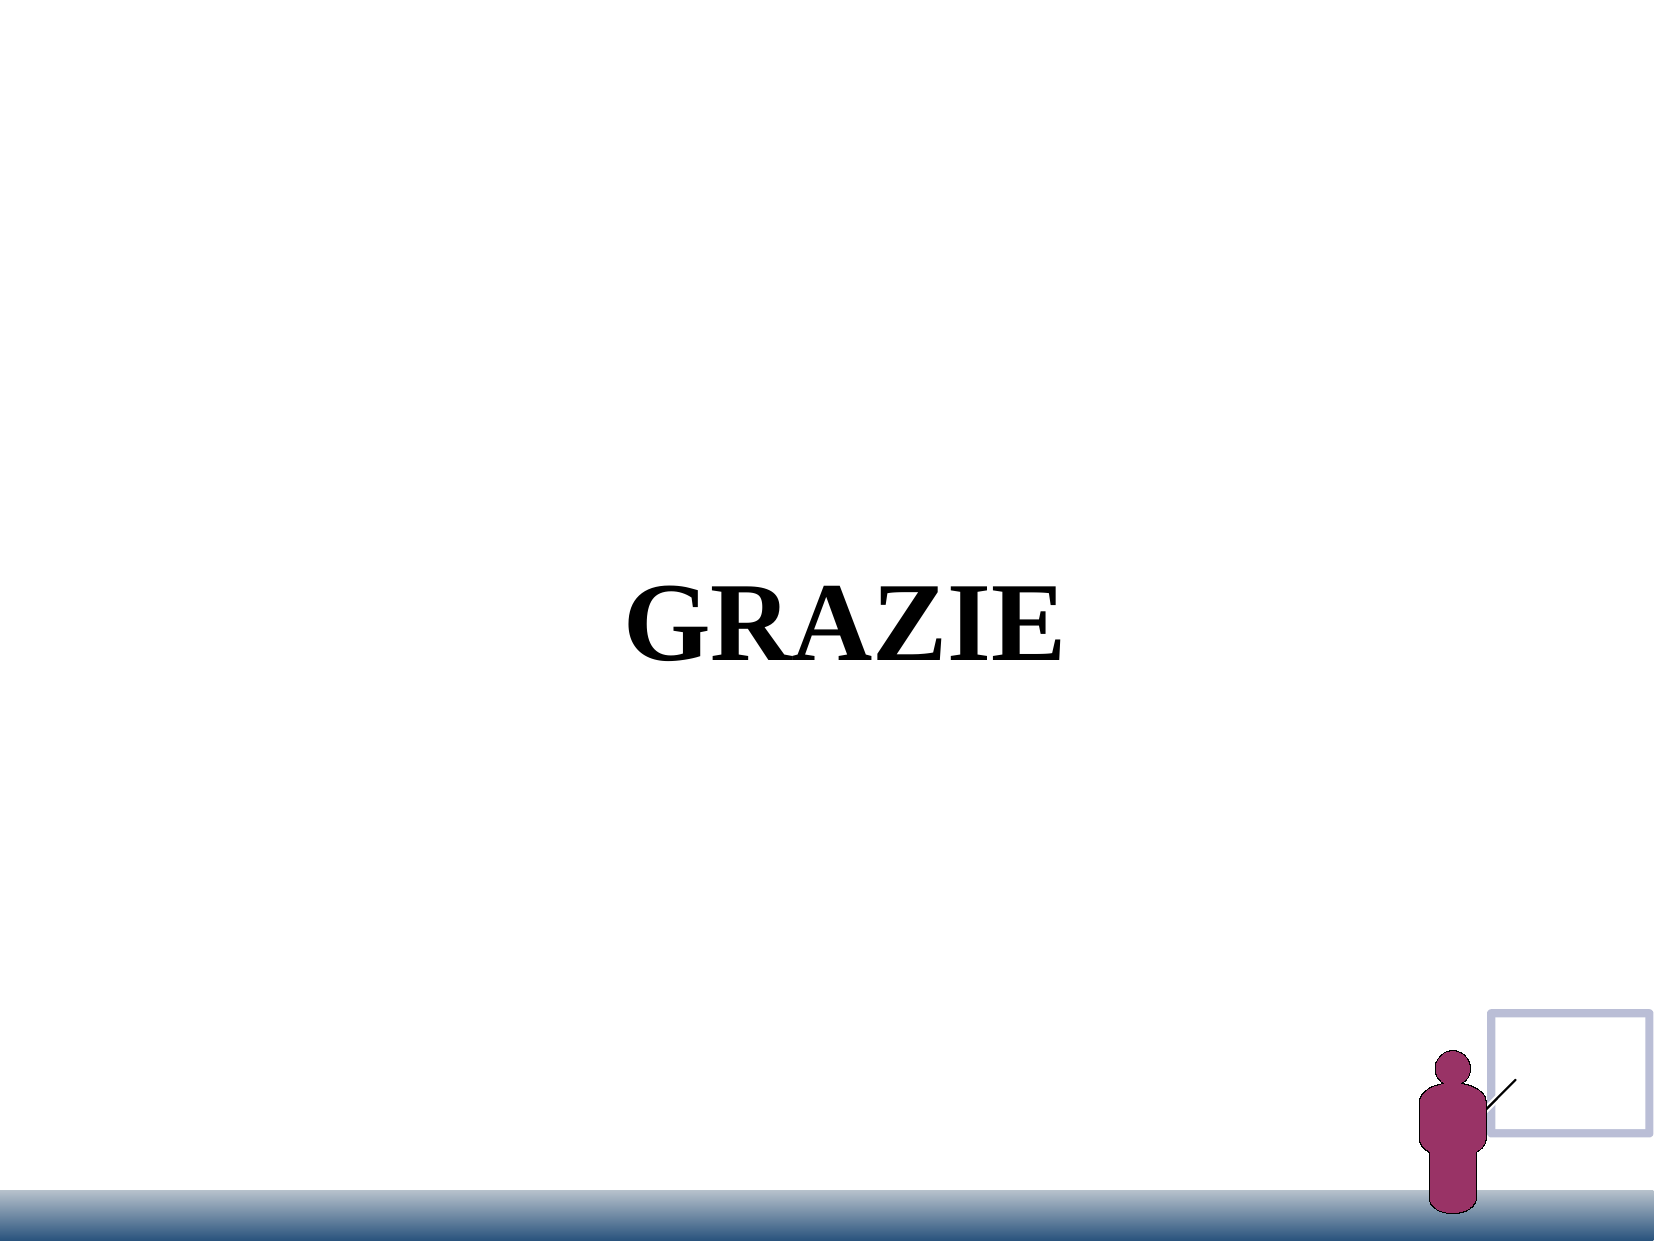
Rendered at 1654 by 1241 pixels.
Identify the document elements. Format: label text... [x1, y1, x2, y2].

subtitle GRAZIE [156, 89, 1534, 1156]
